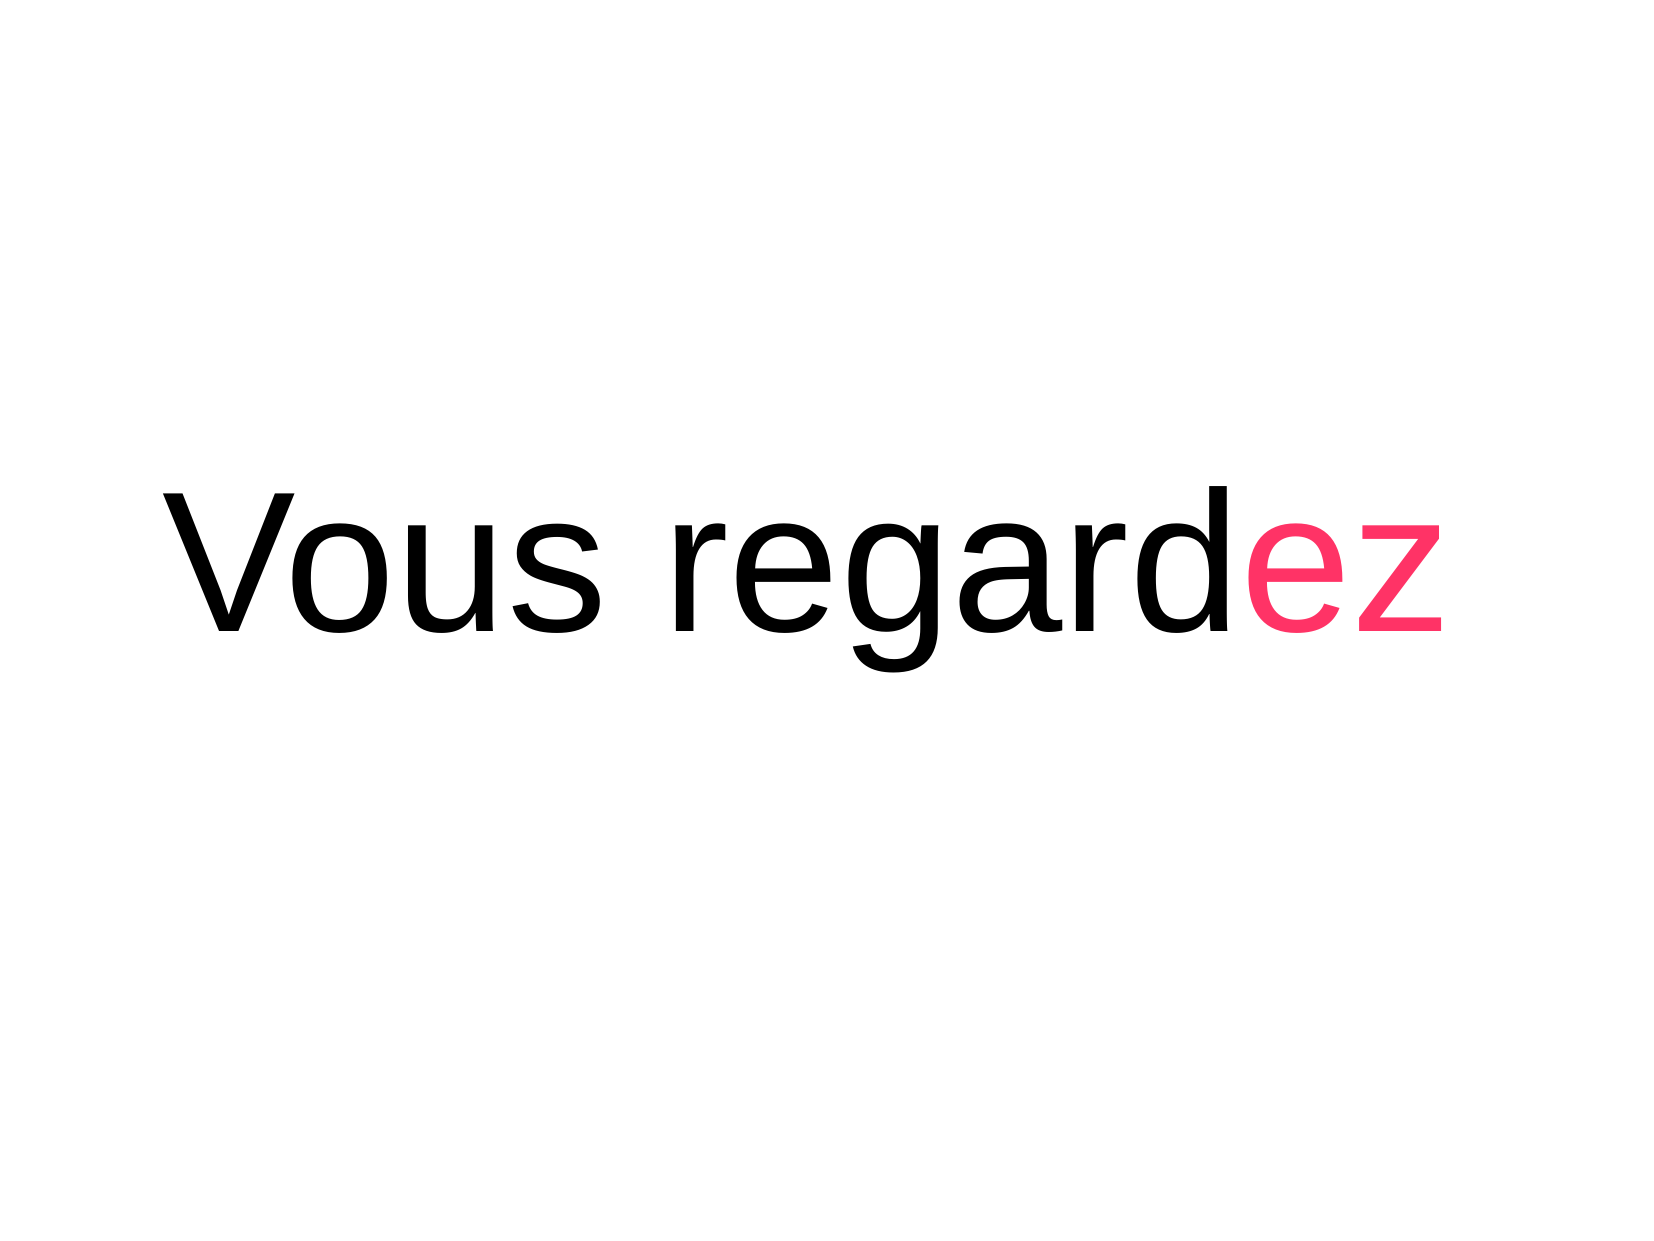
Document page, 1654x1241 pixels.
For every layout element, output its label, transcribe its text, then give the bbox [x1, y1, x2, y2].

text_box Vous regardez [147, 442, 1565, 682]
